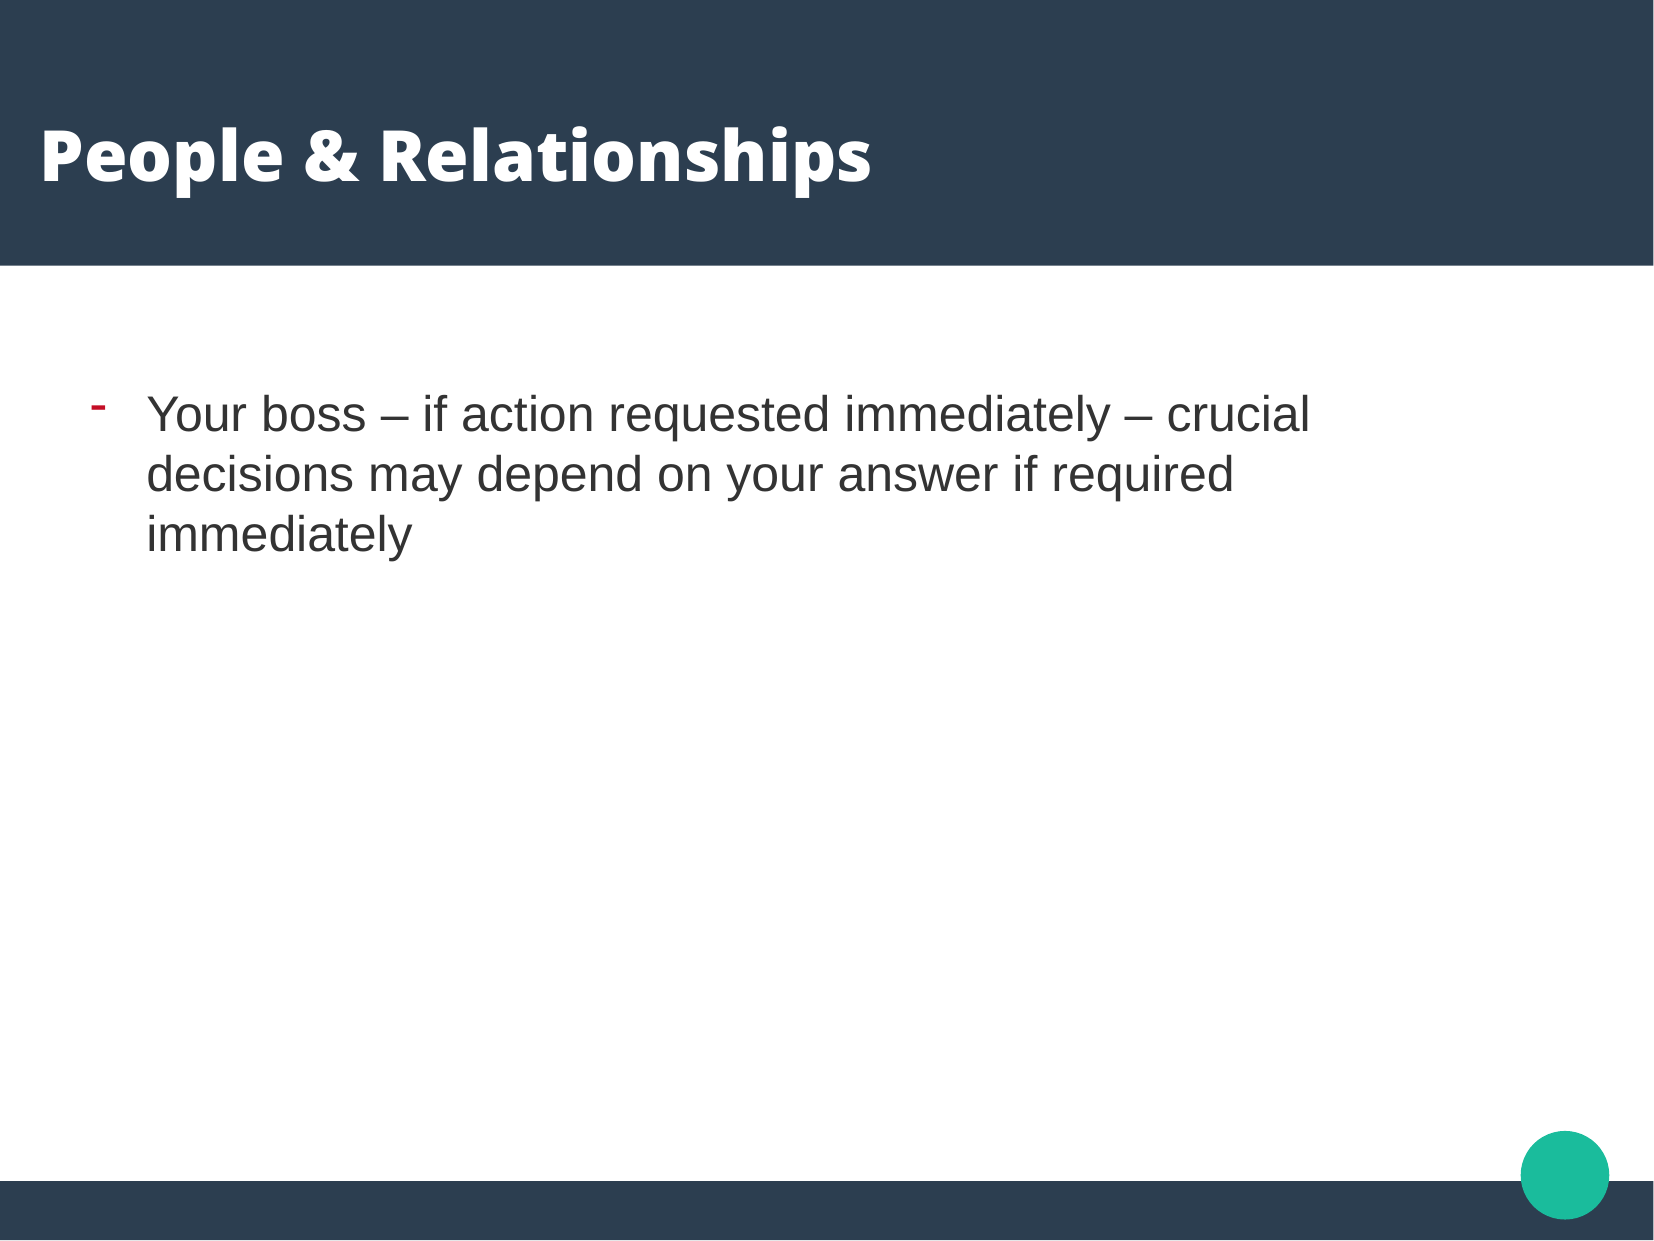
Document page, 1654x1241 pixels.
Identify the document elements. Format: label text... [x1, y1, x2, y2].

title People & Relationships [39, 75, 1576, 233]
text_box Your boss – if action requested immediately – crucial decisions may depend on your answer if required immediately [75, 303, 1425, 1096]
subtitle [59, 324, 1595, 1152]
